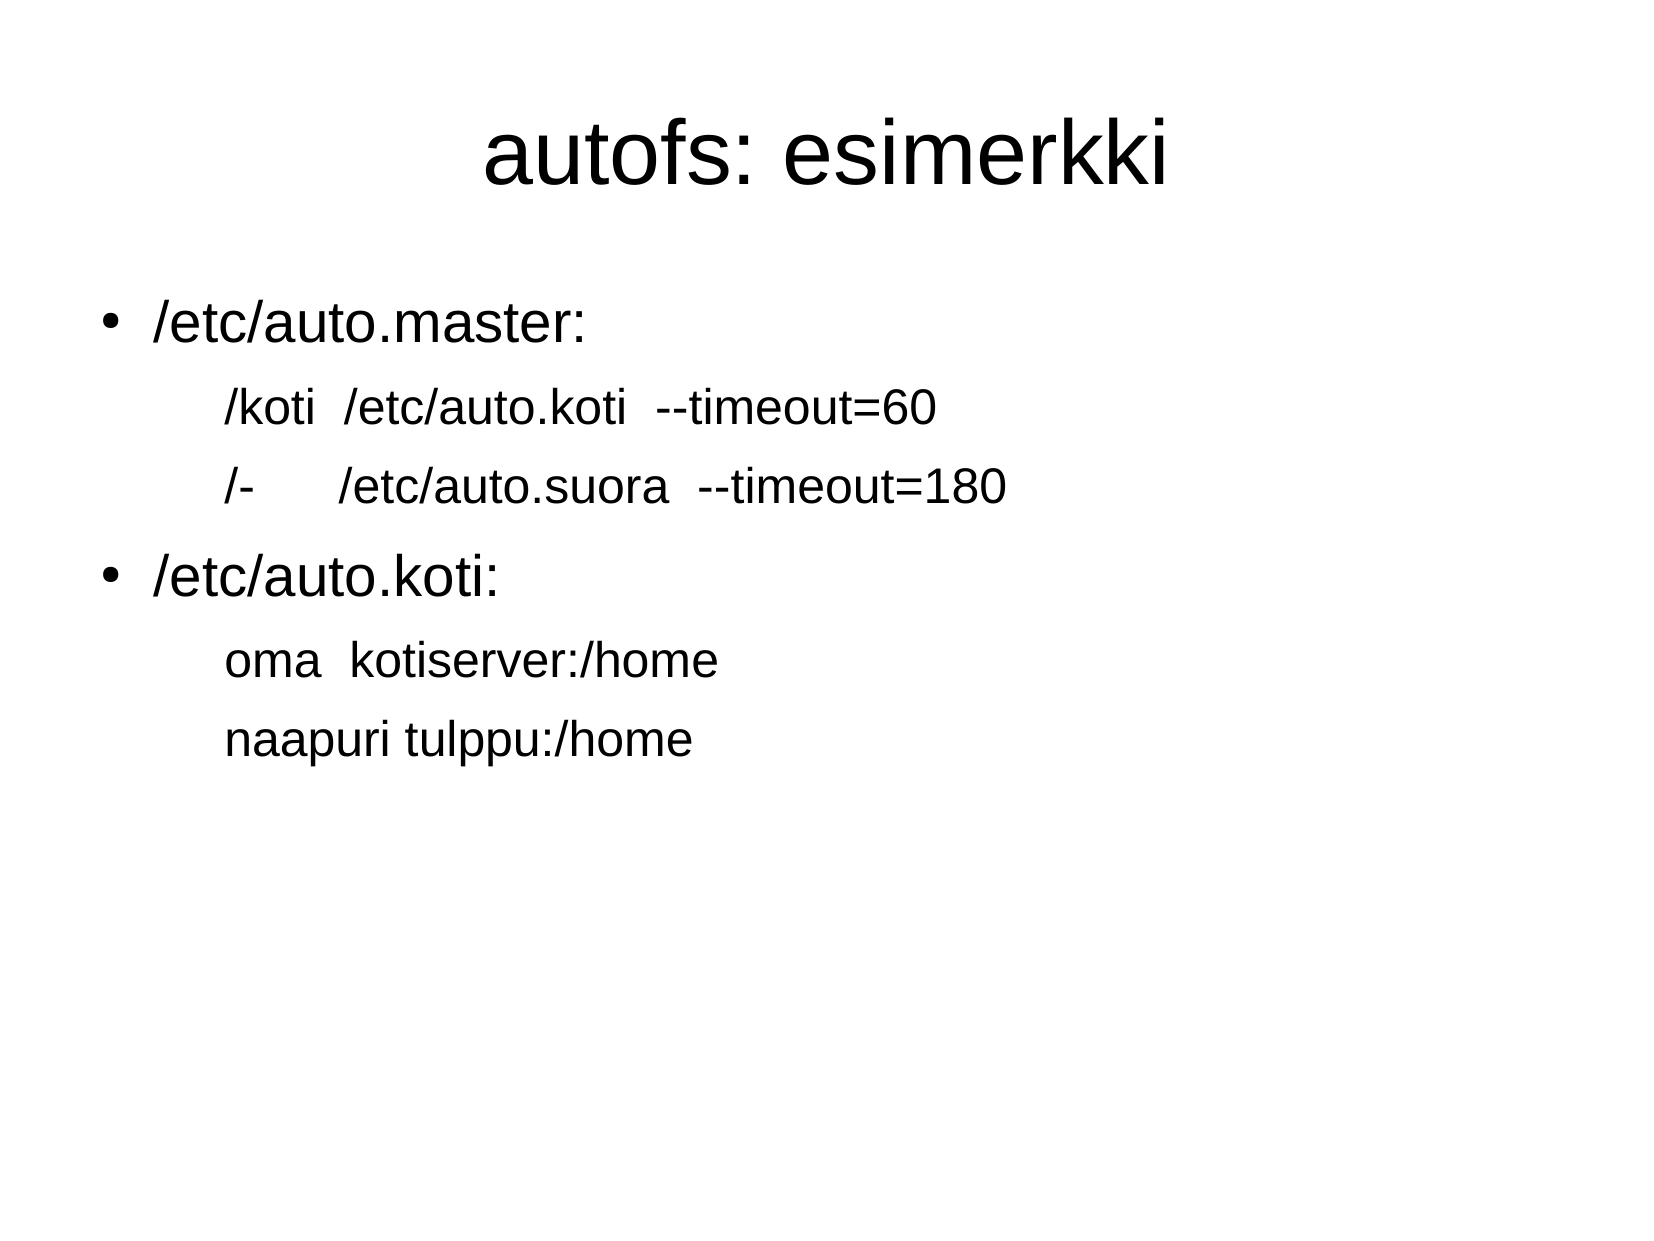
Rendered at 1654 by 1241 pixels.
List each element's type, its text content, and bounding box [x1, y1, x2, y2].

title autofs: esimerkki [82, 49, 1571, 257]
list /etc/auto.master: /koti /etc/auto.koti --timeout=60 /- /etc/auto.suora --timeout=180 /etc/auto.koti: oma kotiserver:/home naapuri tulppu:/home [82, 290, 1571, 1010]
